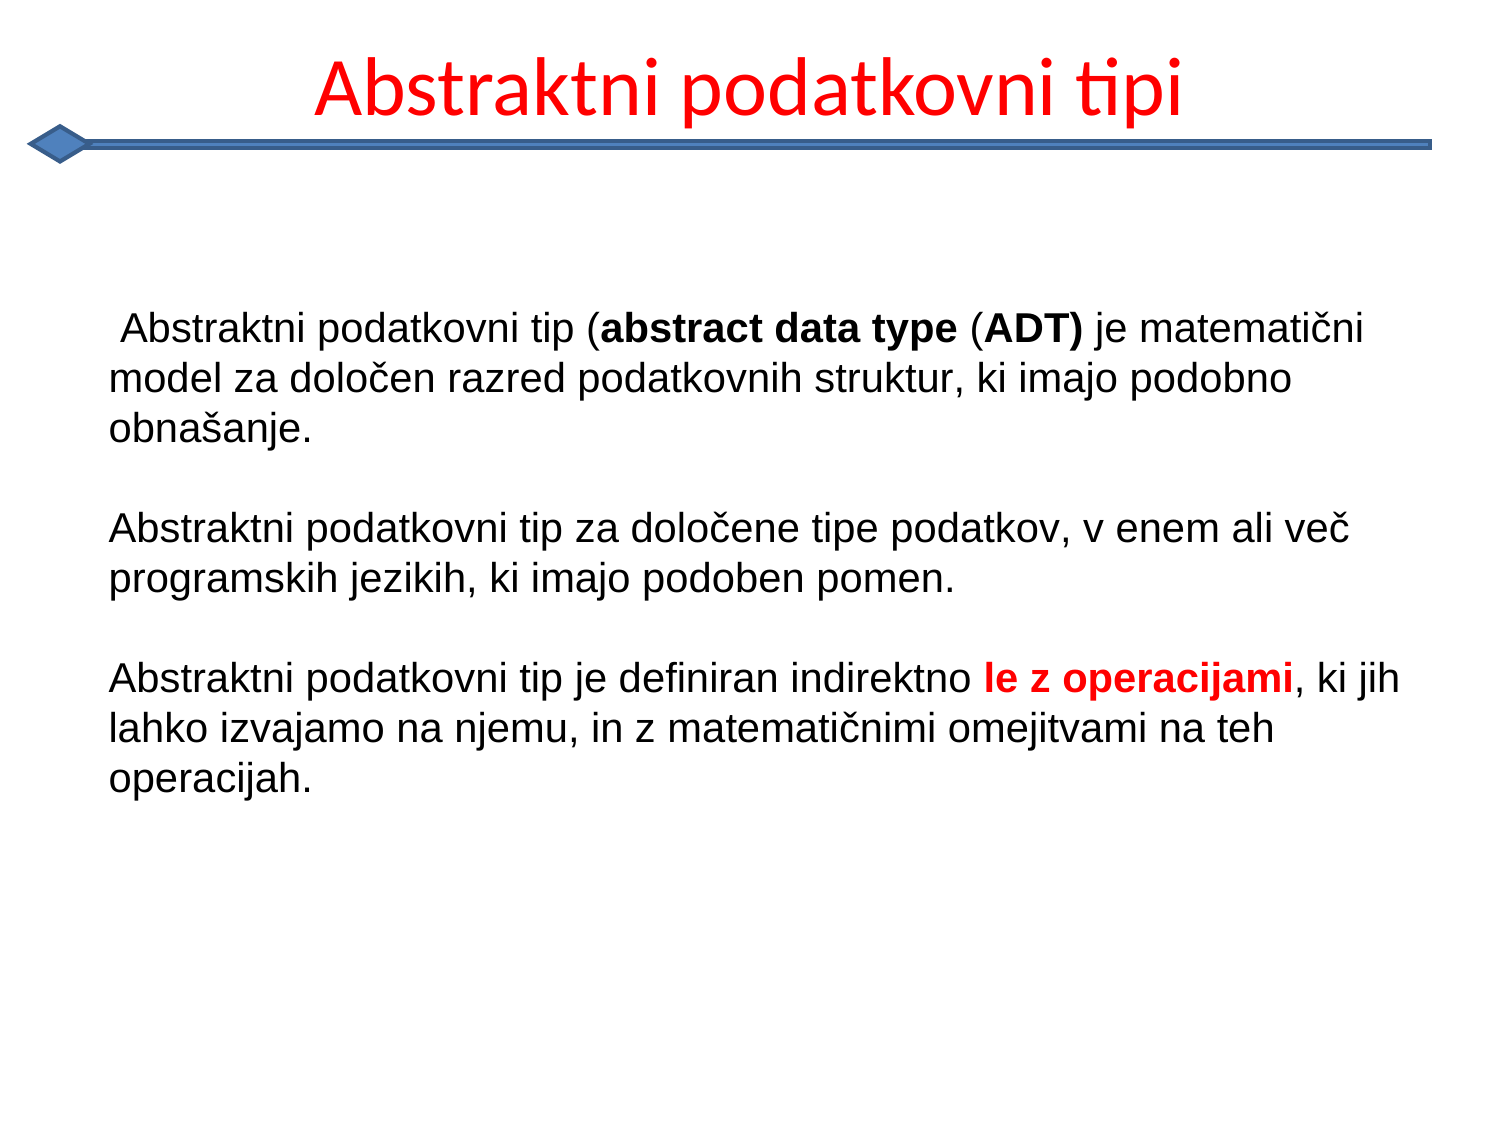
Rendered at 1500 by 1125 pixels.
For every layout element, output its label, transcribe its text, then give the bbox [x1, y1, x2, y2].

title Abstraktni podatkovni tipi [75, 23, 1426, 141]
text_box Abstraktni podatkovni tip (abstract data type (ADT) je matematični model za določen razred podatkovnih struktur, ki imajo podobno obnašanje. Abstraktni podatkovni tip za določene tipe podatkov, v enem ali več programskih jezikih, ki imajo podoben pomen. Abstraktni podatkovni tip je definiran indirektno le z operacijami, ki jih lahko izvajamo na njemu, in z matematičnimi omejitvami na teh operacijah. [93, 292, 1430, 809]
